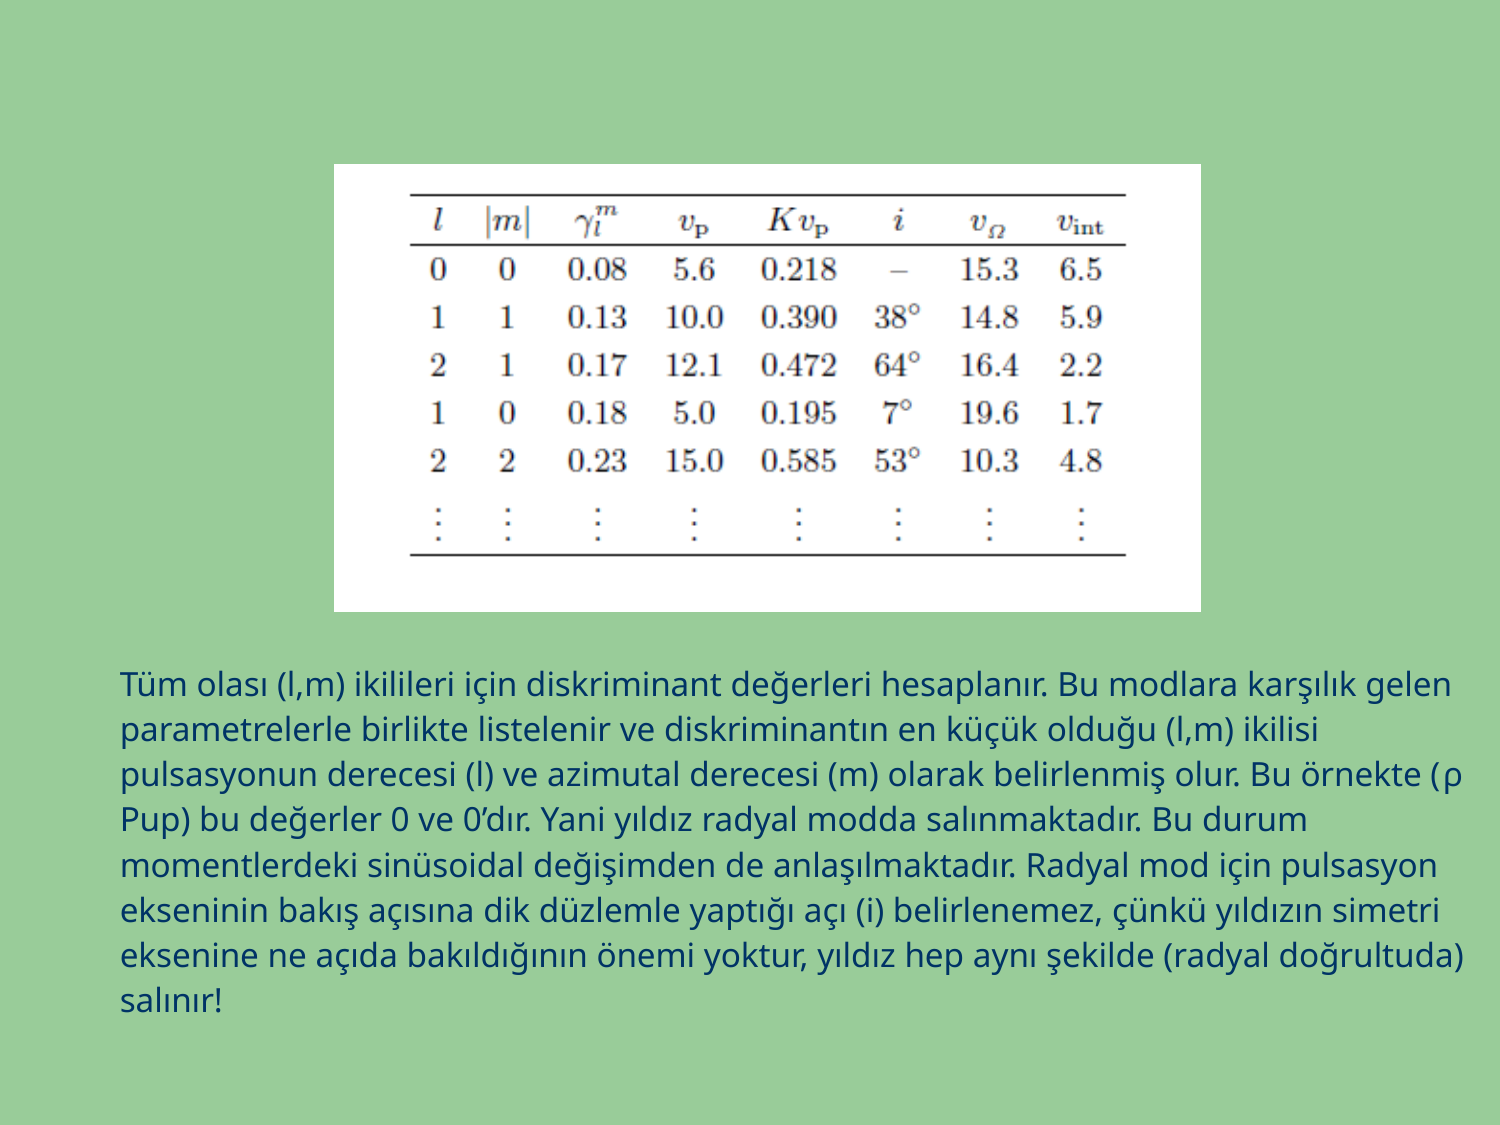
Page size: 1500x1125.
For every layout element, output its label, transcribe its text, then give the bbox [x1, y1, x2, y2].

picture [334, 164, 1201, 612]
text_box Tüm olası (l,m) ikilileri için diskriminant değerleri hesaplanır. Bu modlara karşılık gelen parametrelerle birlikte listelenir ve diskriminantın en küçük olduğu (l,m) ikilisi pulsasyonun derecesi (l) ve azimutal derecesi (m) olarak belirlenmiş olur. Bu örnekte (ρ Pup) bu değerler 0 ve 0’dır. Yani yıldız radyal modda salınmaktadır. Bu durum momentlerdeki sinüsoidal değişimden de anlaşılmaktadır. Radyal mod için pulsasyon ekseninin bakış açısına dik düzlemle yaptığı açı (i) belirlenemez, çünkü yıldızın simetri eksenine ne açıda bakıldığının önemi yoktur, yıldız hep aynı şekilde (radyal doğrultuda) salınır! [105, 653, 1500, 980]
